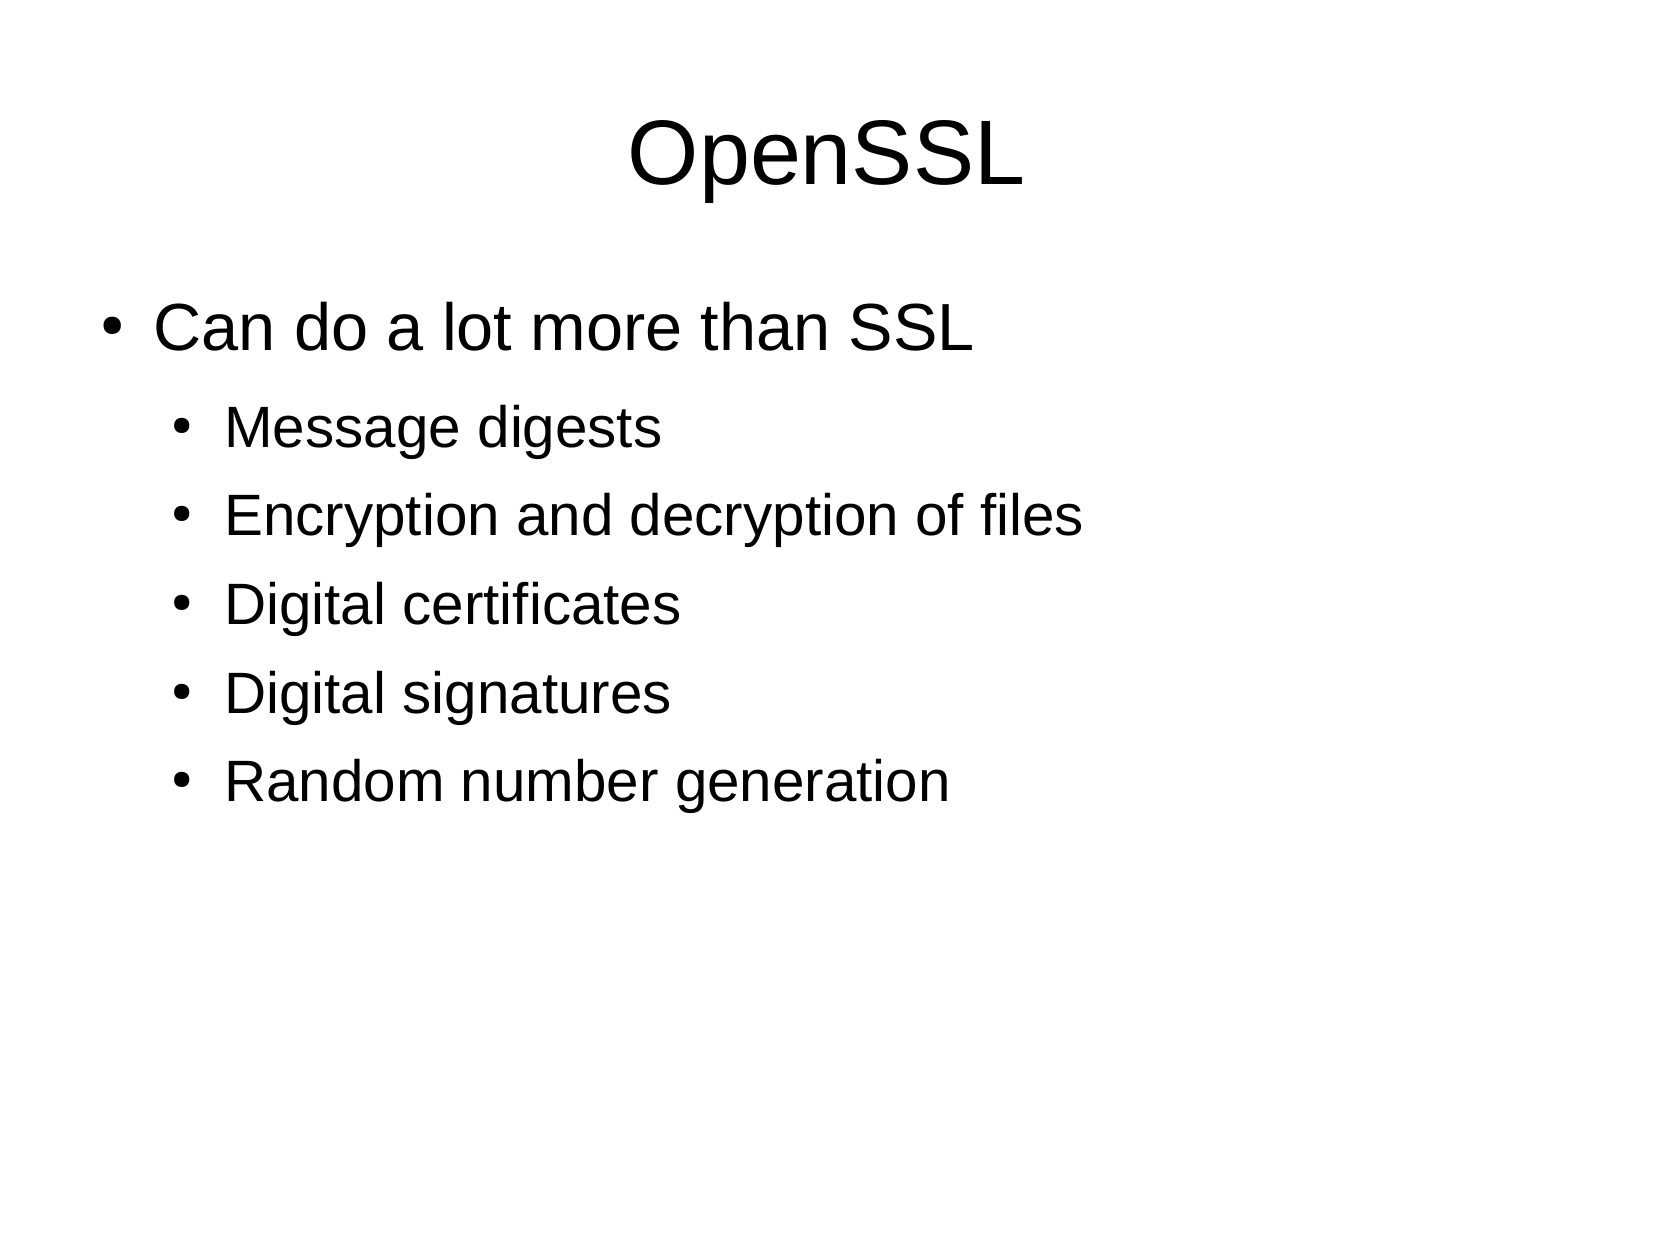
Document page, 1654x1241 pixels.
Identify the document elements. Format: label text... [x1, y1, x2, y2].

list Can do a lot more than SSL Message digests Encryption and decryption of files Digital certificates Digital signatures Random number generation [82, 290, 1571, 1109]
title OpenSSL [82, 56, 1571, 250]
